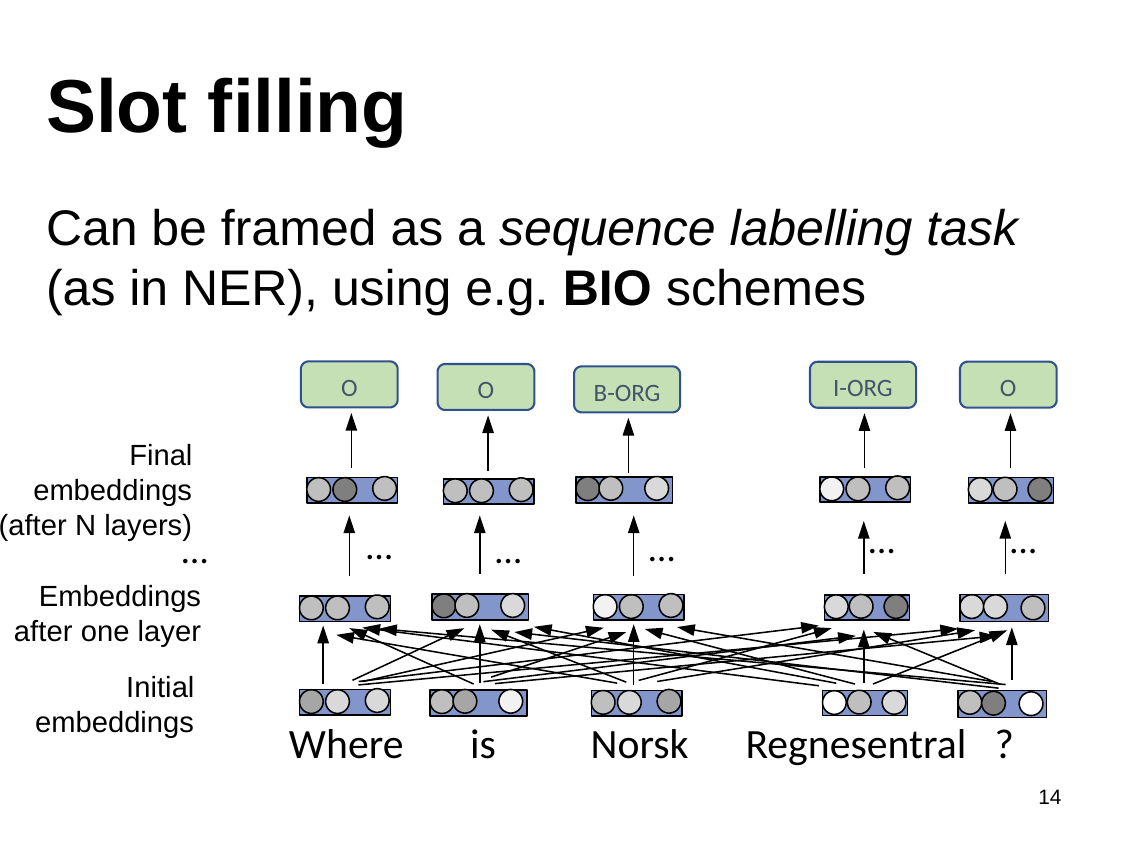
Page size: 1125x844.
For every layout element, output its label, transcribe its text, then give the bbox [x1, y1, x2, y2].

text_box … [995, 508, 1093, 569]
text_box Where is Norsk Regnesentral ? [254, 709, 1095, 776]
text_box B-ORG [574, 366, 681, 413]
text_box [822, 690, 907, 716]
text_box … [166, 518, 264, 579]
text_box O [960, 361, 1057, 408]
text_box Final embeddings (after N layers) [0, 428, 234, 550]
text_box … [633, 516, 731, 577]
text_box [430, 689, 527, 716]
text_box [593, 593, 684, 620]
text_box Initial embeddings [20, 660, 217, 767]
text_box [968, 477, 1053, 503]
text_box [1023, 776, 1095, 811]
text_box [14, 656, 203, 812]
text_box [299, 595, 390, 621]
text_box O [300, 361, 398, 408]
text_box I-ORG [810, 361, 917, 408]
text_box O [437, 364, 535, 410]
text_box Embeddings after one layer [0, 570, 237, 656]
text_box [958, 690, 1046, 717]
text_box [306, 476, 398, 503]
text_box … [351, 514, 448, 576]
text_box [299, 688, 390, 715]
text_box [591, 689, 682, 716]
text_box [576, 476, 673, 503]
text_box [819, 475, 911, 502]
text_box … [853, 508, 951, 569]
text_box [960, 594, 1048, 621]
text_box [824, 594, 909, 620]
list Can be framed as a sequence labelling task (as in NER), using e.g. BIO schemes [30, 187, 1095, 328]
text_box … [480, 518, 577, 579]
title Slot filling [30, 32, 1095, 157]
text_box [432, 593, 529, 620]
text_box [443, 477, 534, 504]
